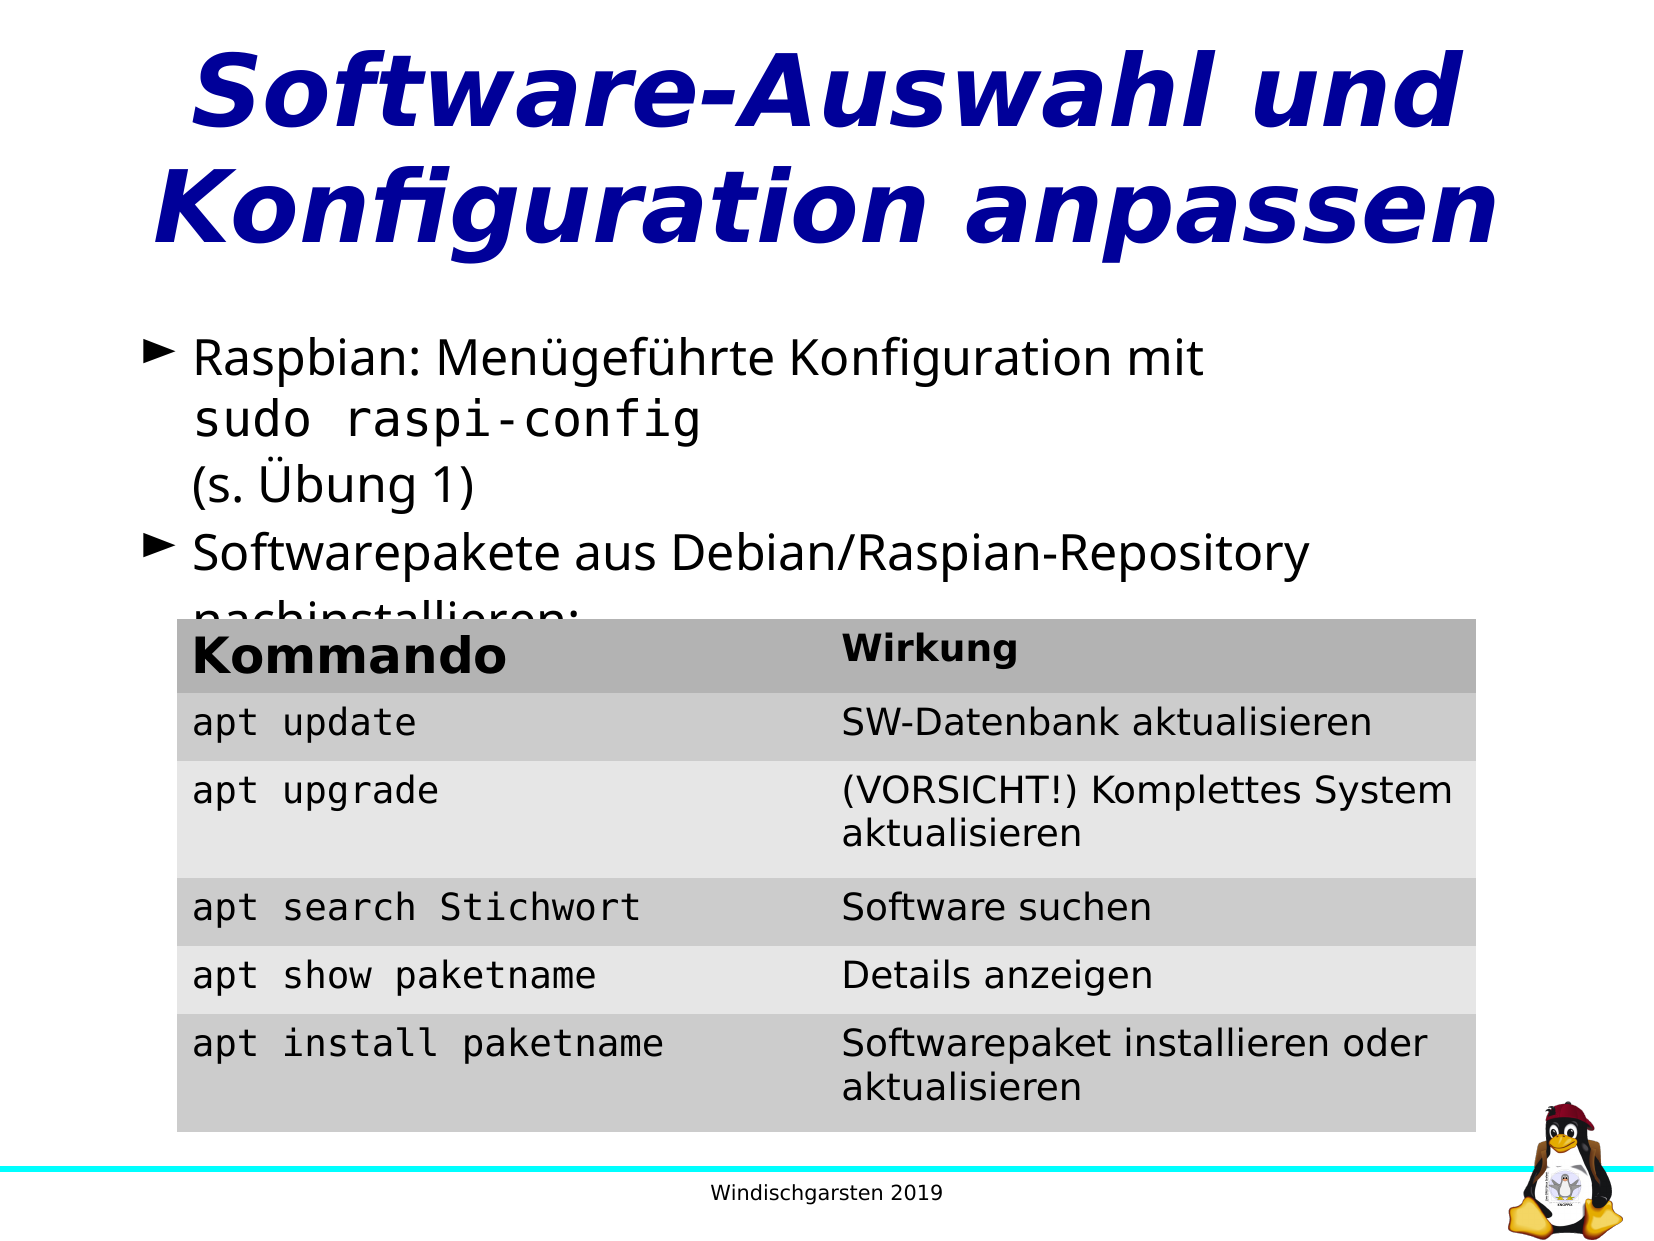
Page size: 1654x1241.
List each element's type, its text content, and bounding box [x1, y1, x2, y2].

table_cell apt show paketname [177, 946, 827, 1014]
table_header Wirkung [827, 619, 1476, 693]
table_cell Softwarepaket installieren oder aktualisieren [827, 1014, 1476, 1132]
table_cell SW-Datenbank aktualisieren [827, 693, 1476, 761]
table_header Kommando [177, 619, 827, 693]
table_cell apt update [177, 693, 827, 761]
list Raspbian: Menügeführte Konfiguration mit sudo raspi-config (s. Übung 1) Softwarepakete aus Debian/Raspian-Repository nachinstallieren: [121, 322, 1561, 1132]
picture [1505, 1100, 1625, 1241]
table_cell apt upgrade [177, 761, 827, 878]
table_cell apt search Stichwort [177, 878, 827, 946]
table_cell apt install paketname [177, 1014, 827, 1132]
table_cell (VORSICHT!) Komplettes System aktualisieren [827, 761, 1476, 878]
title Software-Auswahl und Konfiguration anpassen [121, 33, 1534, 267]
table_cell Software suchen [827, 878, 1476, 946]
table_cell Details anzeigen [827, 946, 1476, 1014]
